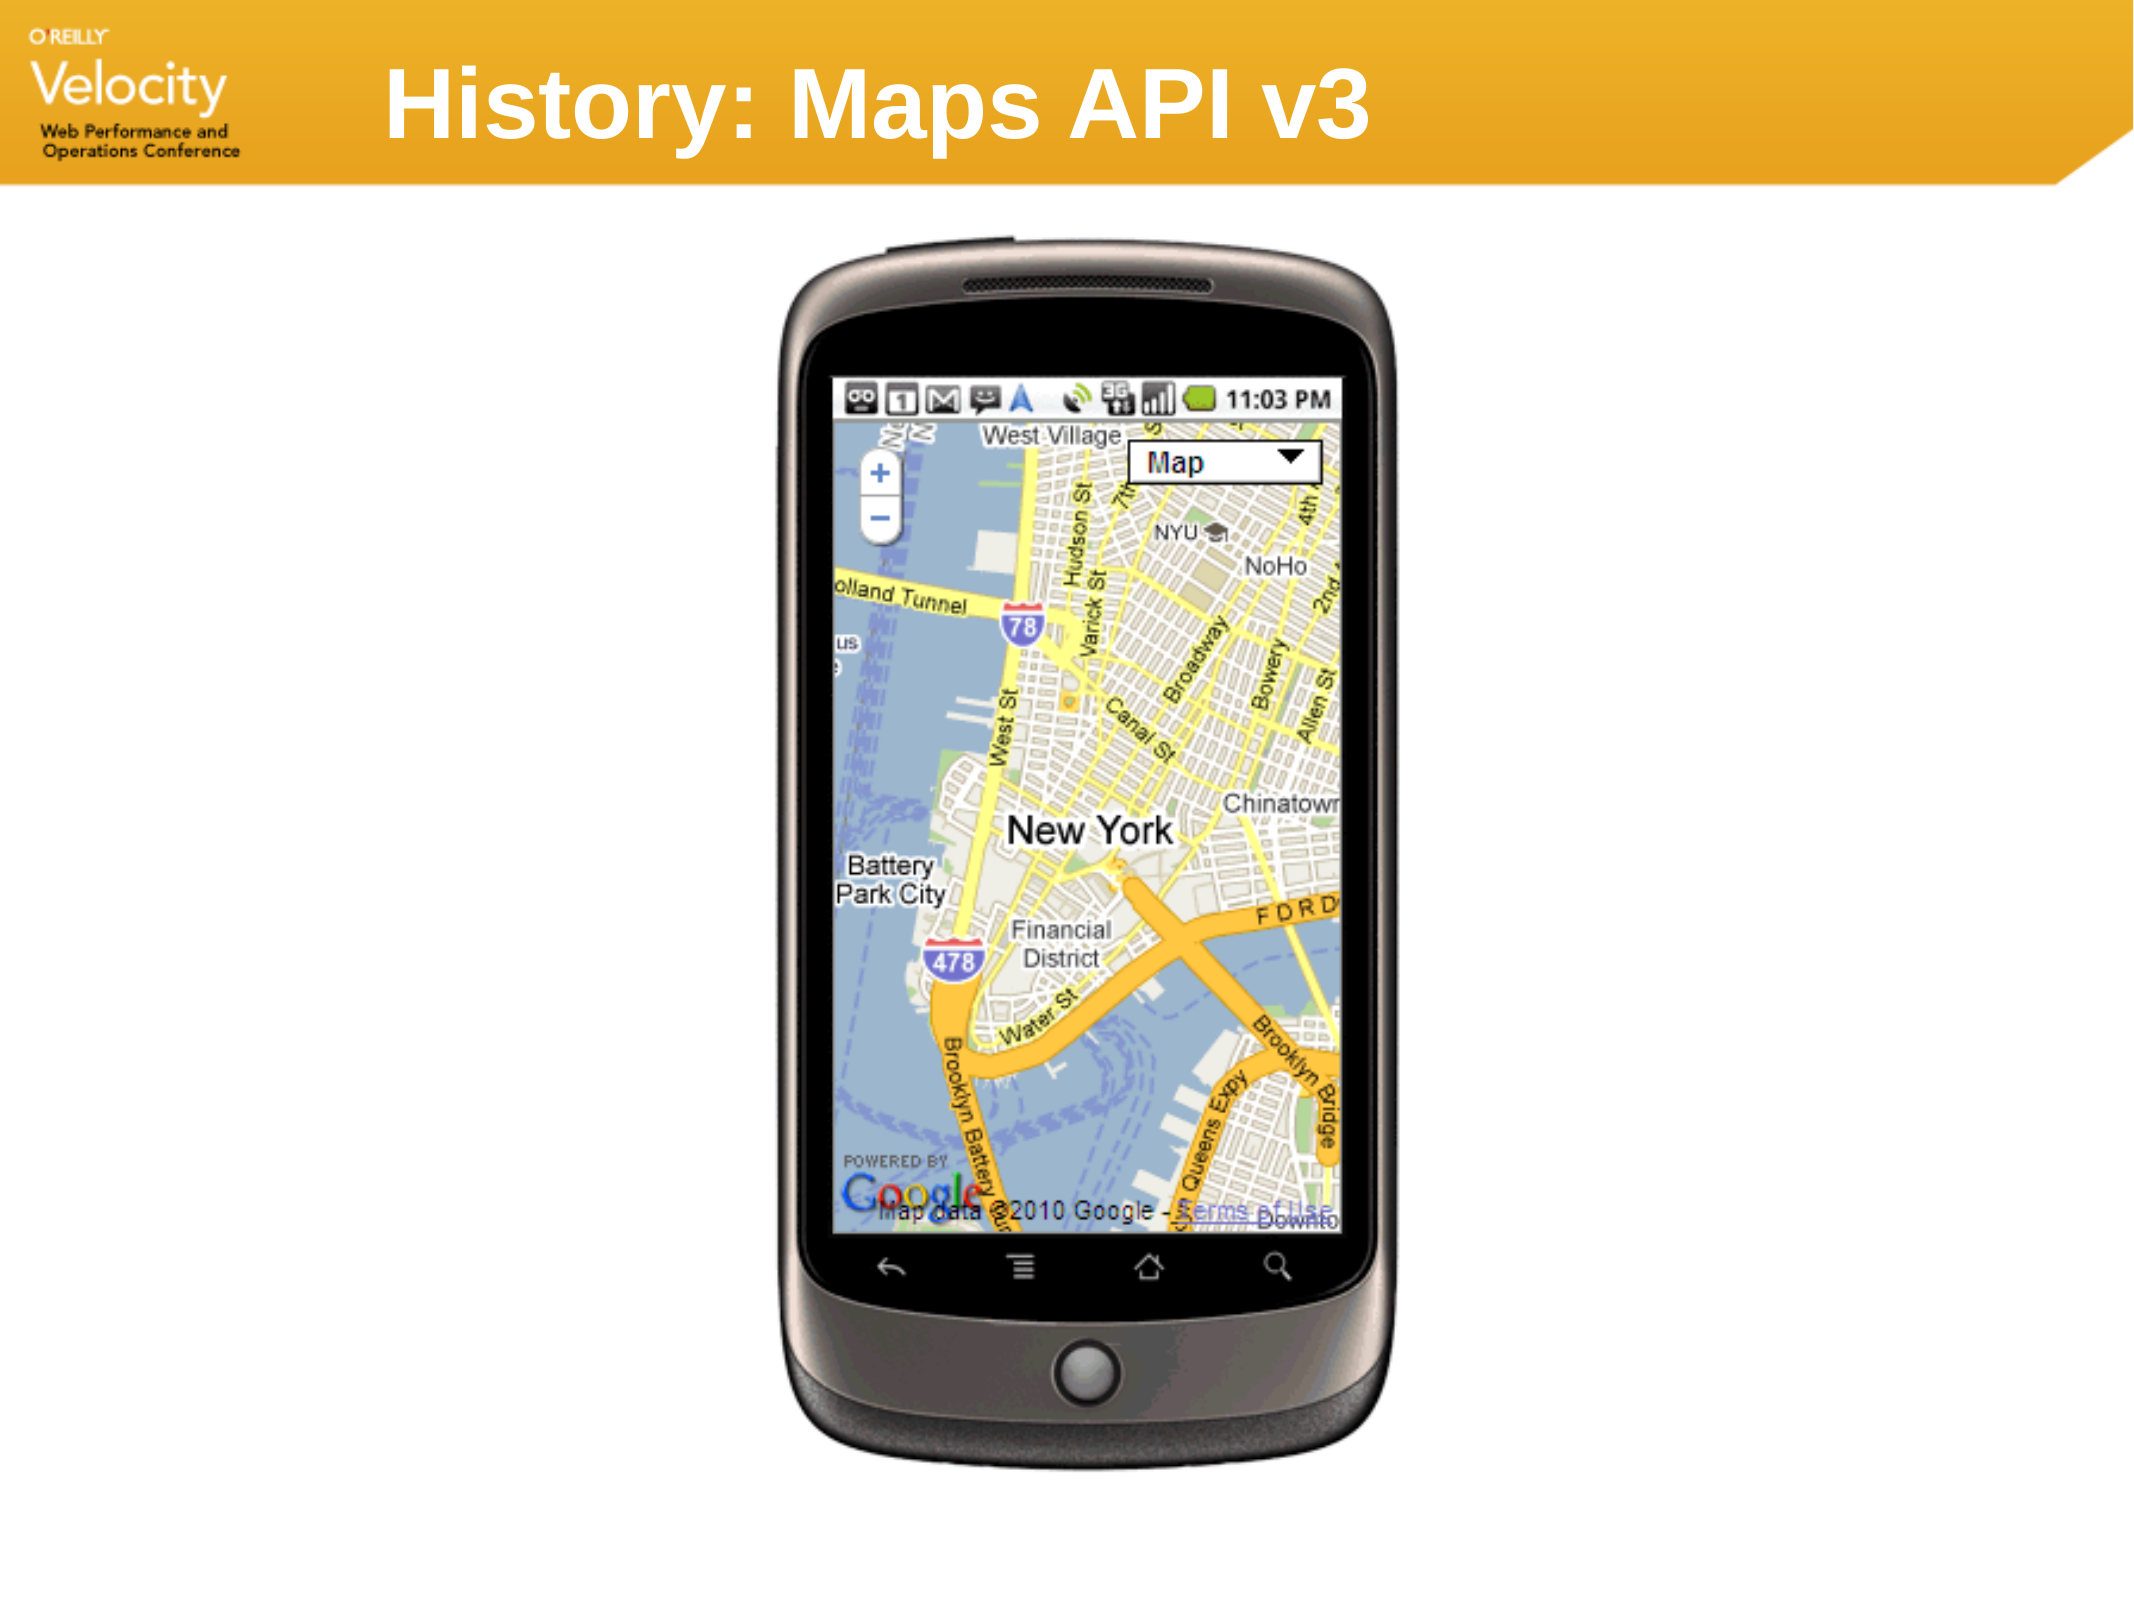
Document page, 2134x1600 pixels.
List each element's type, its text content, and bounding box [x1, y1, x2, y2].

picture [0, 0, 2134, 1600]
title History: Maps API v3 [375, 17, 2026, 191]
